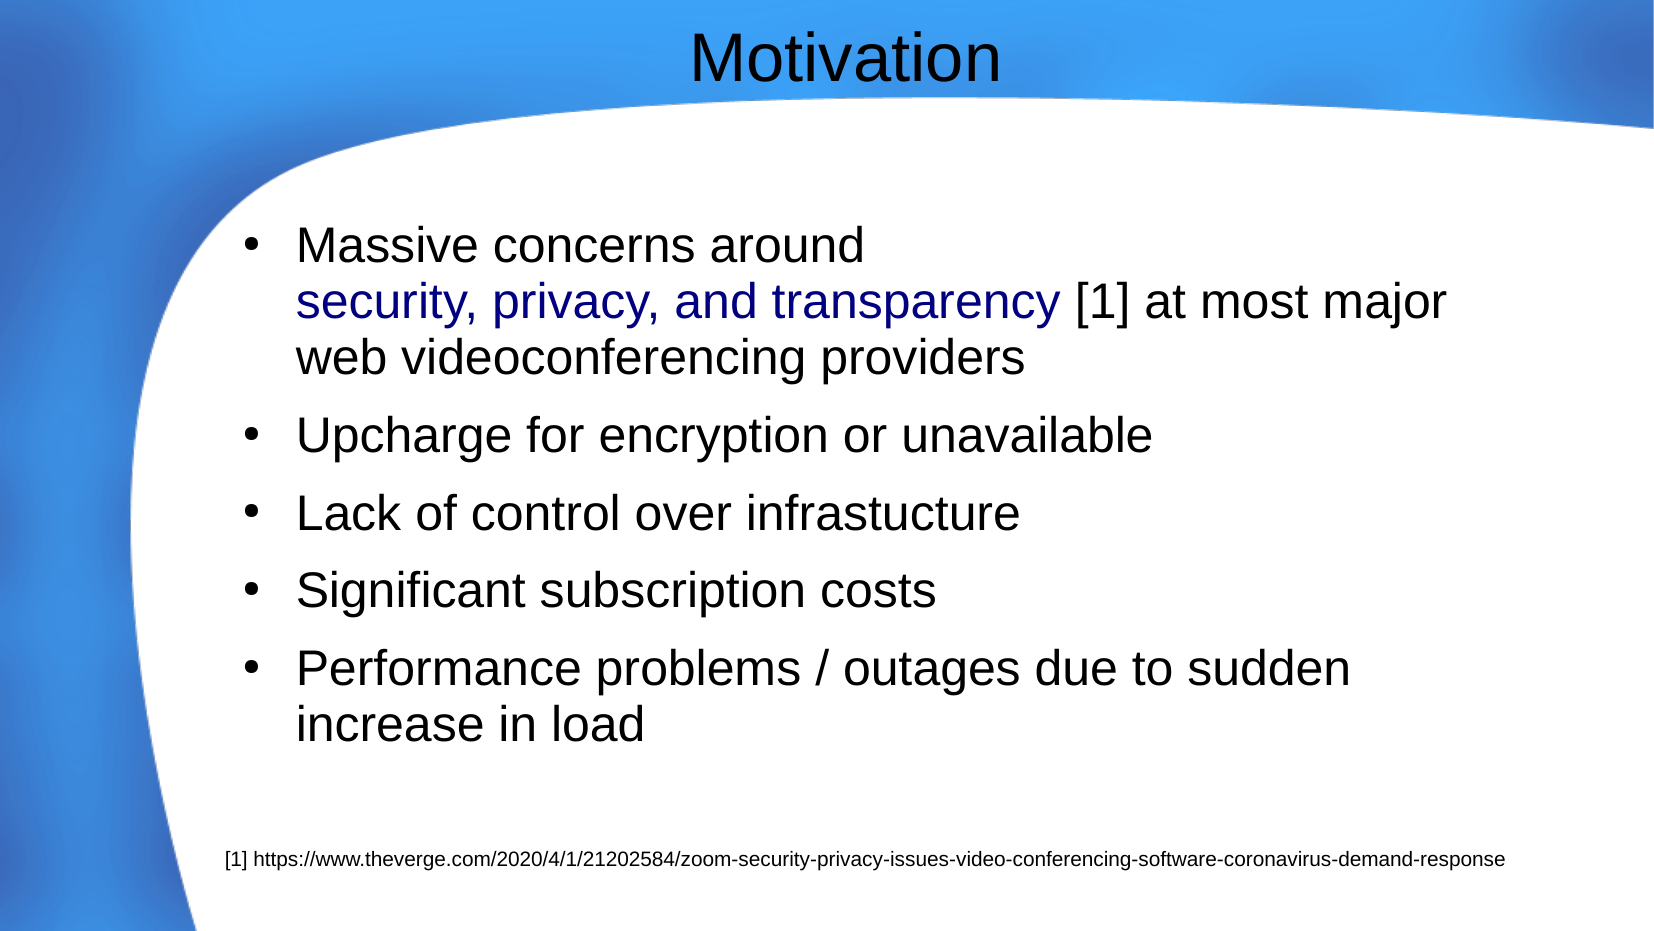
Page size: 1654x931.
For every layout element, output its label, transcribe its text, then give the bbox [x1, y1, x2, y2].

picture [0, 0, 1654, 931]
text_box [1] https://www.theverge.com/2020/4/1/21202584/zoom-security-privacy-issues-video-conferencing-software-coronavirus-demand-response [210, 840, 1621, 907]
list Massive concerns around security, privacy, and transparency [1] at most major web videoconferencing providers Upcharge for encryption or unavailable Lack of control over infrastucture Significant subscription costs Performance problems / outages due to sudden increase in load [225, 217, 1538, 758]
title Motivation [101, 0, 1591, 136]
